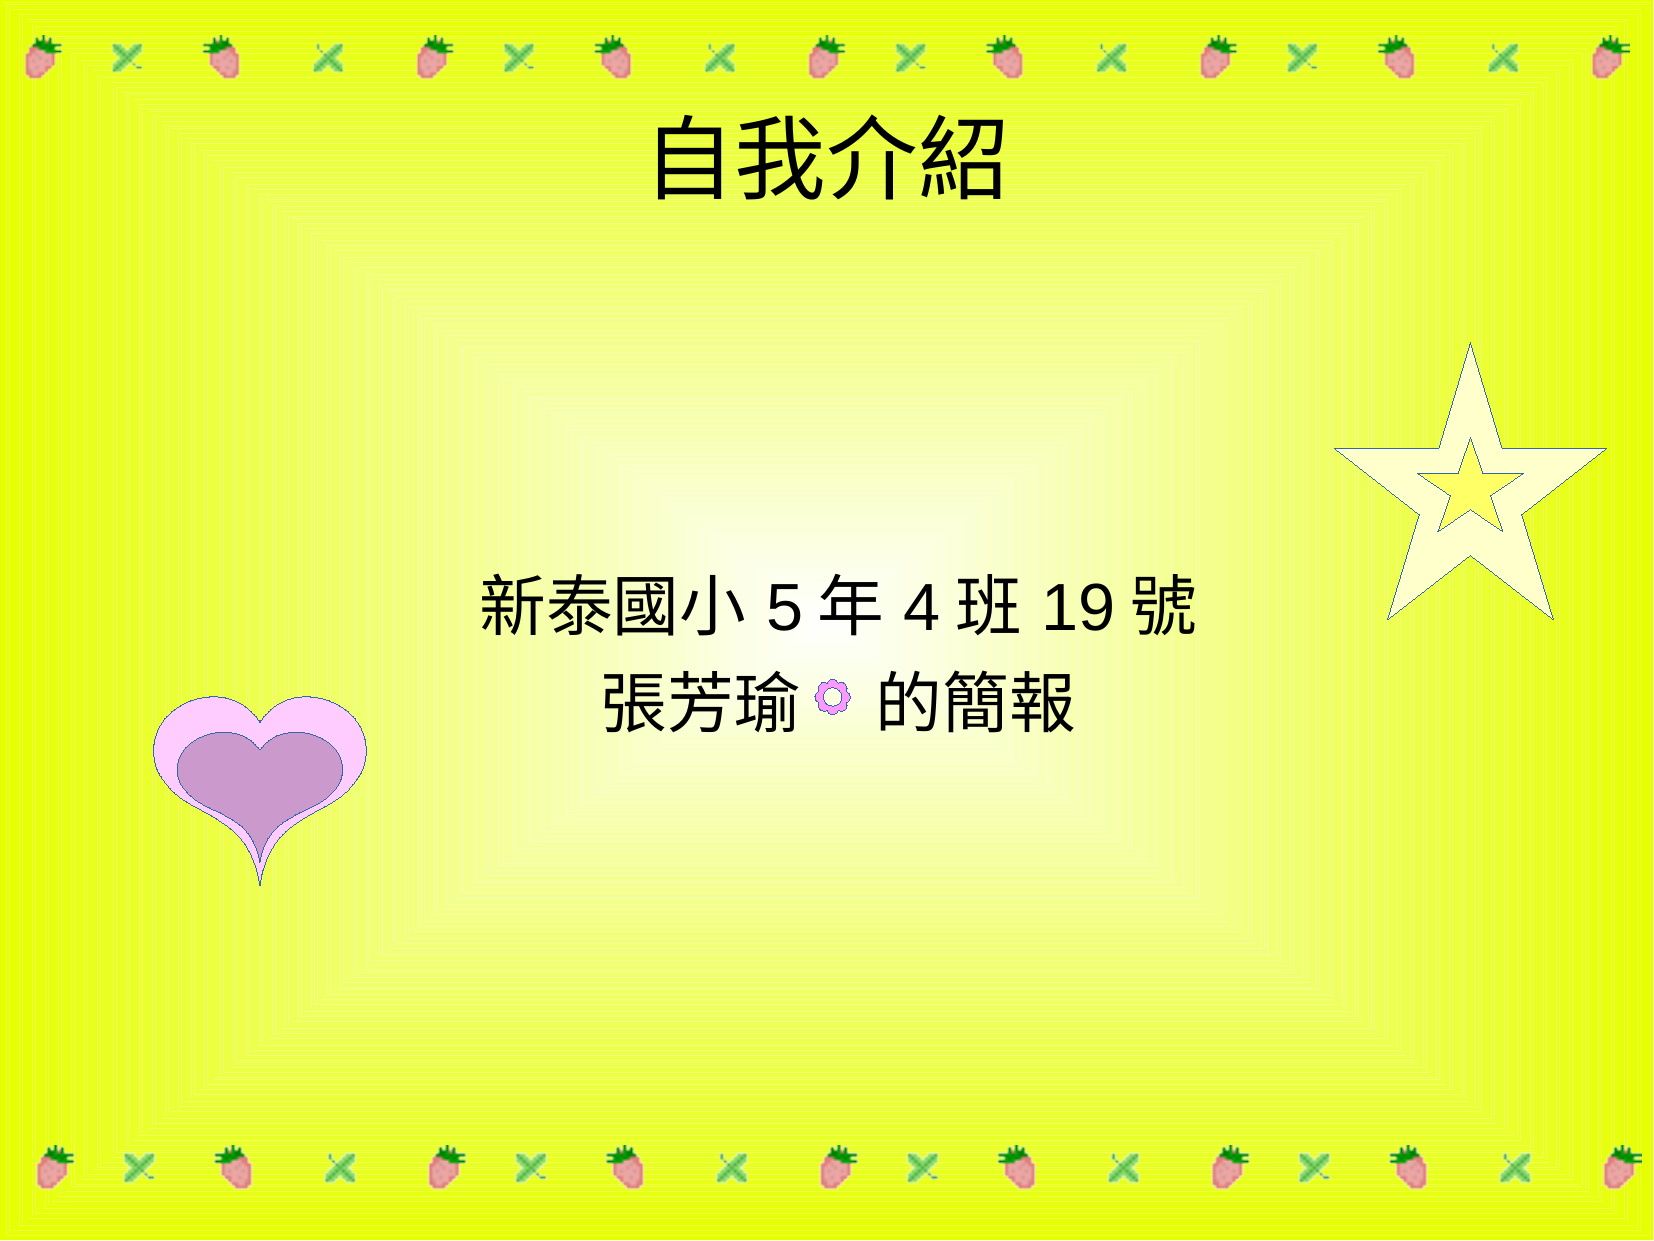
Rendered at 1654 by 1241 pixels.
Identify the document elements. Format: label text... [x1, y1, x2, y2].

picture [23, 35, 1630, 83]
text_box [1583, 448, 1607, 467]
picture [35, 1145, 1642, 1193]
title 自我介紹 [82, 83, 1571, 257]
text_box [814, 679, 851, 715]
text_box [177, 732, 343, 863]
text_box [1417, 437, 1524, 532]
subtitle 新泰國小5年4班19號 張芳瑜 的簡報 [94, 290, 1583, 1010]
